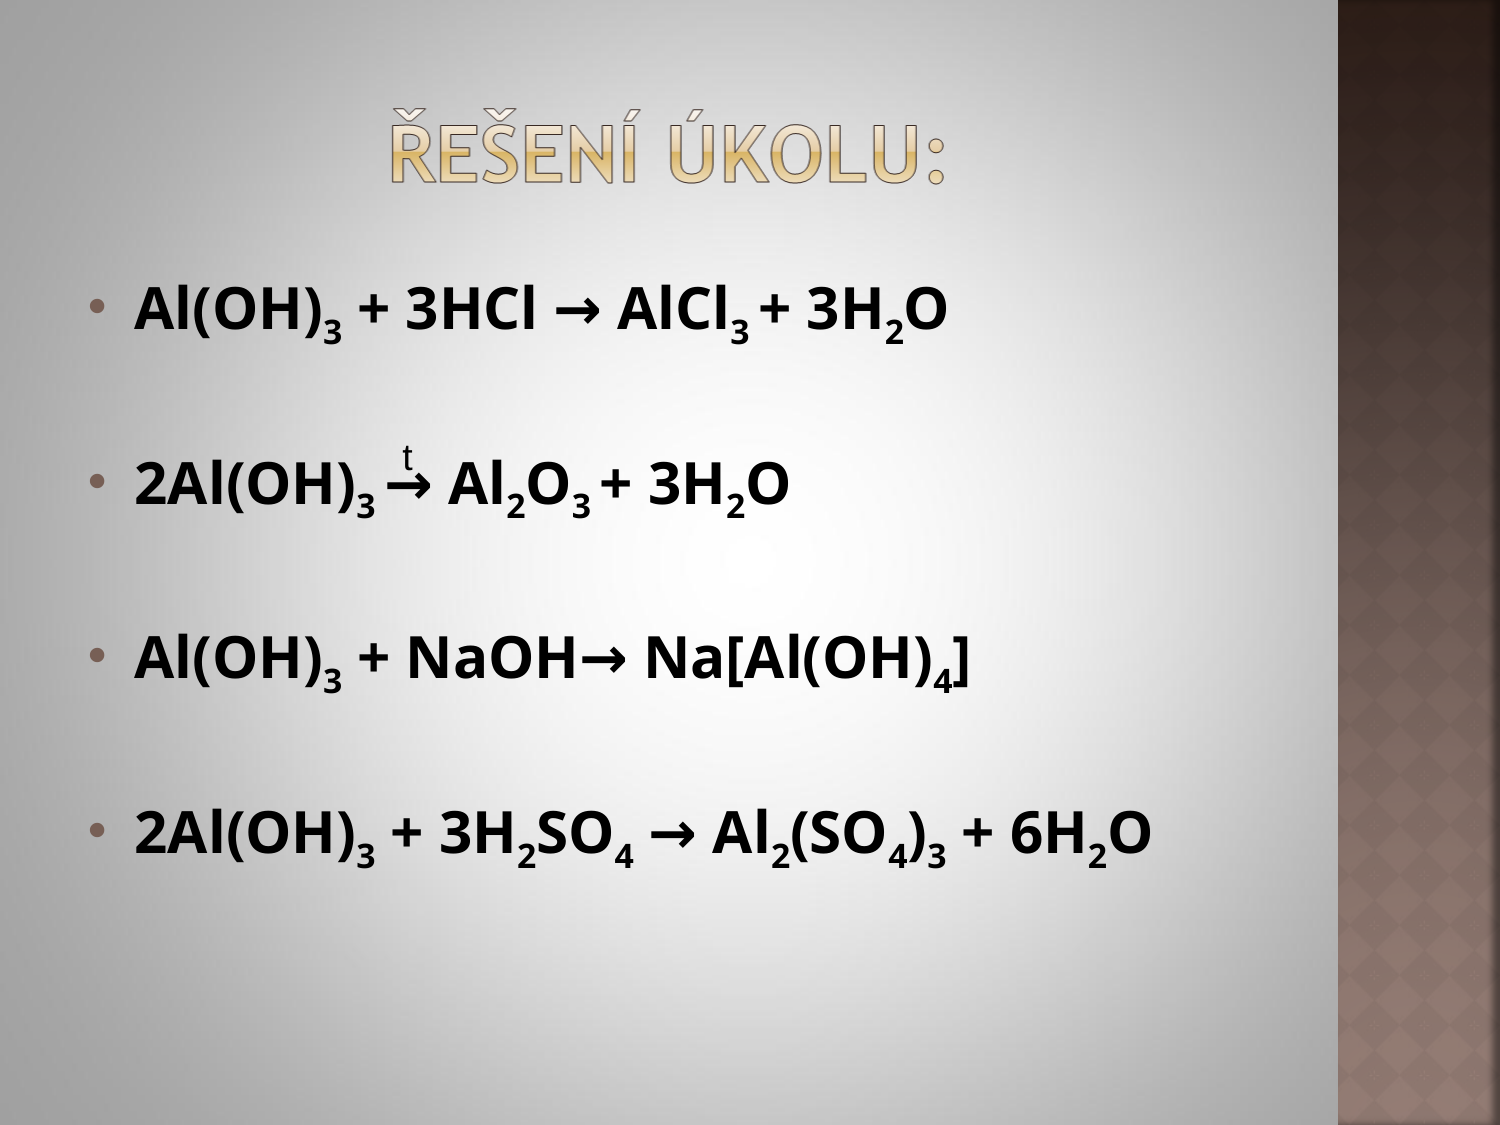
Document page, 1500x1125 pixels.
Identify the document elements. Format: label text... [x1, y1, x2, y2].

picture [0, 0, 1500, 1125]
list Al(OH)3 + 3HCl → AlCl3 + 3H2O 2Al(OH)3 → Al2O3 + 3H2O Al(OH)3 + NaOH→ Na[Al(OH)4] 2Al(OH)3 + 3H2SO4 → Al2(SO4)3 + 6H2O [75, 263, 1263, 1060]
text_box [75, 53, 1264, 248]
text_box t [387, 424, 451, 486]
